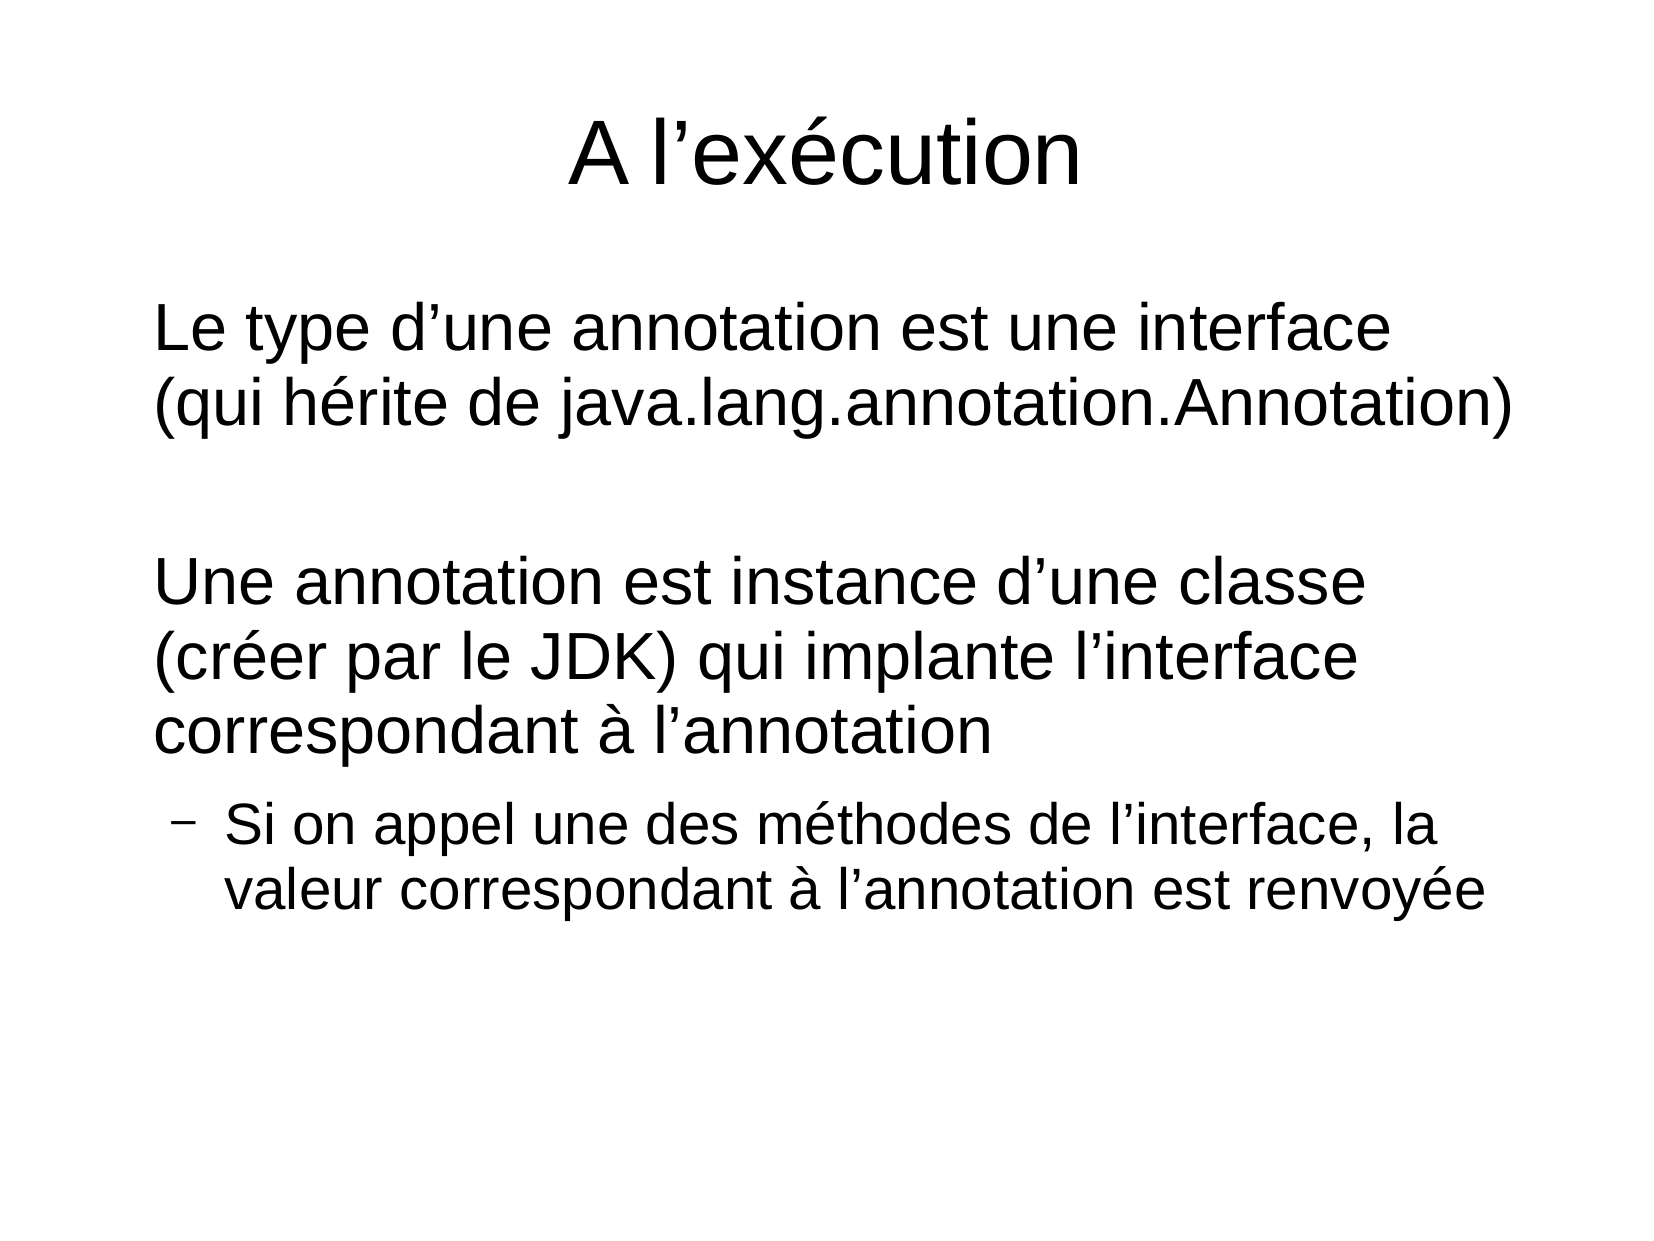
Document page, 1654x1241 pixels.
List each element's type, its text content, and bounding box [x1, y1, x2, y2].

title A l’exécution [82, 49, 1571, 257]
list Le type d’une annotation est une interface (qui hérite de java.lang.annotation.Annotation) Une annotation est instance d’une classe (créer par le JDK) qui implante l’interface correspondant à l’annotation Si on appel une des méthodes de l’interface, la valeur correspondant à l’annotation est renvoyée [82, 290, 1571, 1010]
